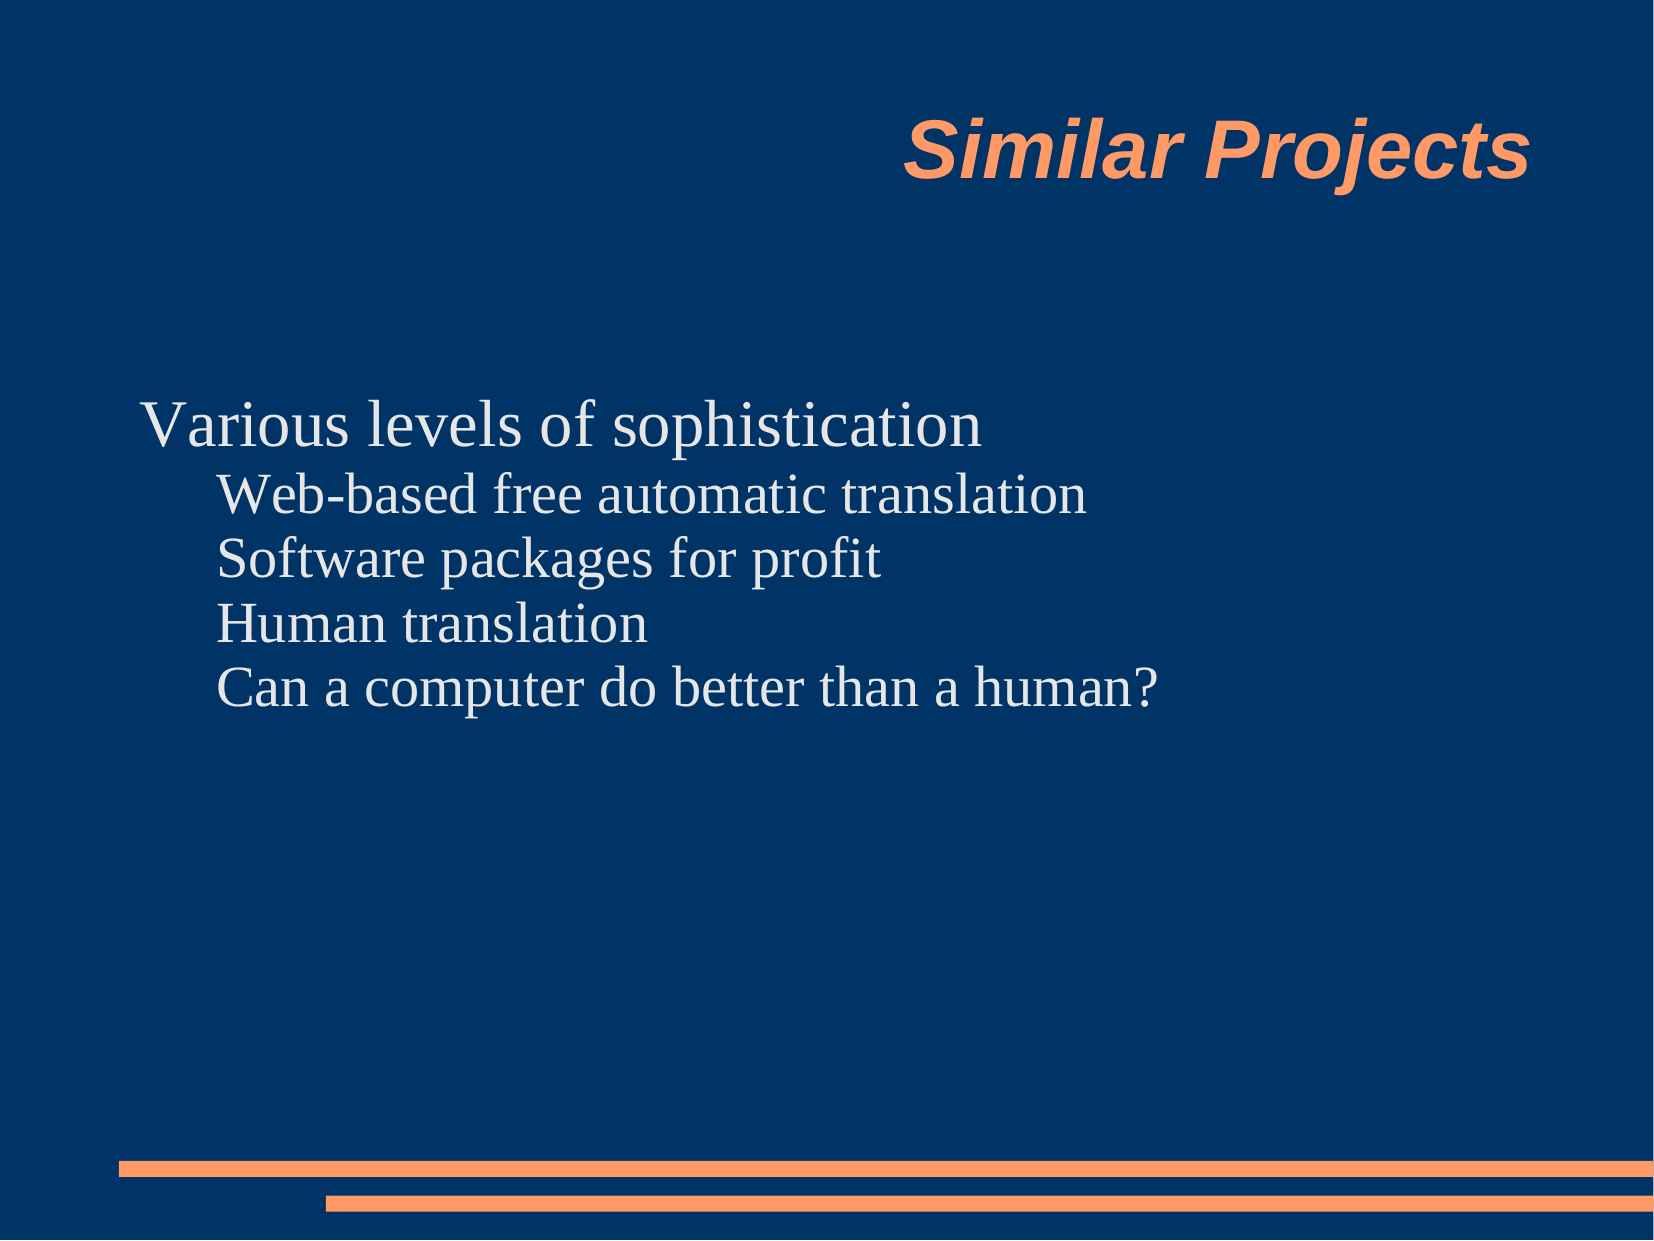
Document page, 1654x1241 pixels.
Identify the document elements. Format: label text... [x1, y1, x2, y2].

title Similar Projects [121, 46, 1534, 254]
list Various levels of sophistication Web-based free automatic translation Software packages for profit Human translation Can a computer do better than a human? [121, 386, 1561, 867]
